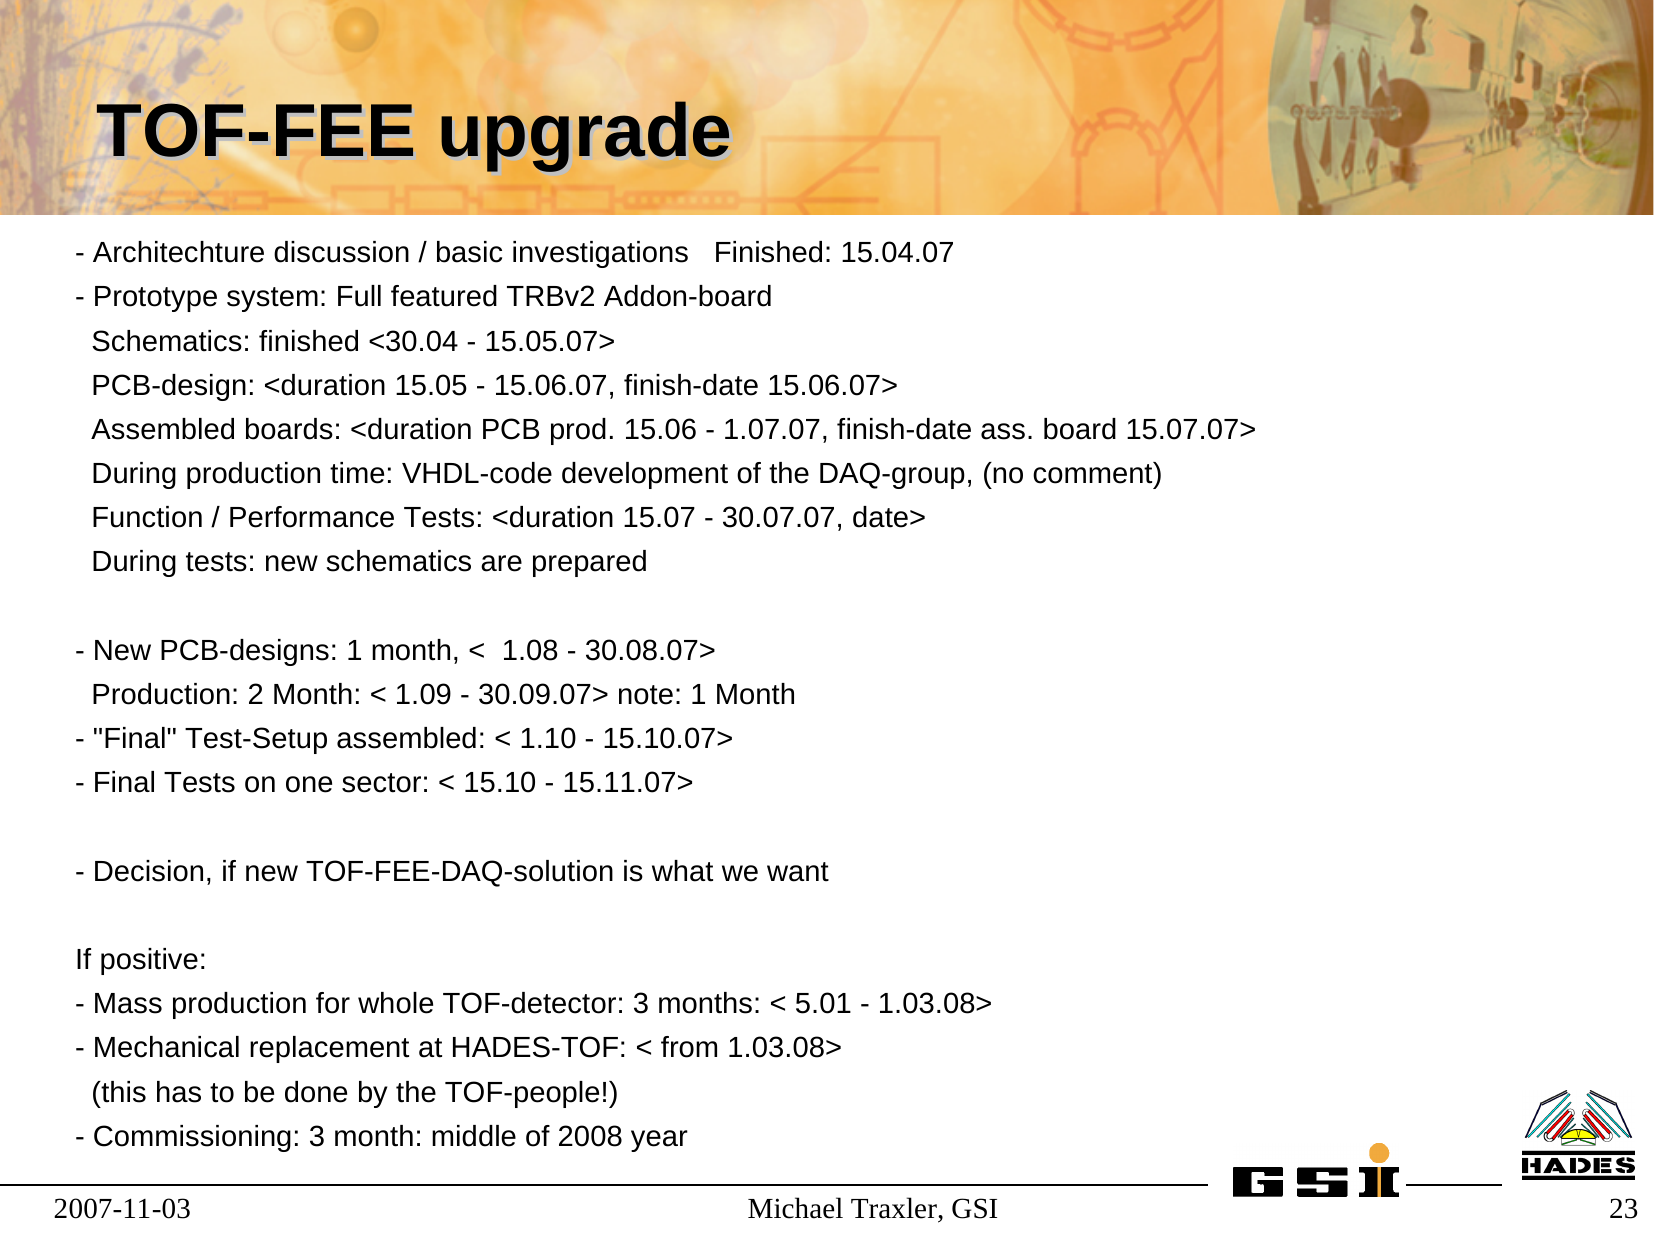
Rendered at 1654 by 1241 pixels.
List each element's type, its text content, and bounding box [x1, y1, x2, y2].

picture [1565, 1090, 1635, 1180]
title TOF-FEE upgrade [96, 34, 1502, 227]
picture [0, 0, 1654, 215]
list - Architechture discussion / basic investigations Finished: 15.04.07 - Prototype system: Full featured TRBv2 Addon-board Schematics: finished <30.04 - 15.05.07> PCB-design: <duration 15.05 - 15.06.07, finish-date 15.06.07> Assembled boards: <duration PCB prod. 15.06 - 1.07.07, finish-date ass. board 15.07.07> During production time: VHDL-code development of the DAQ-group, (no comment) Function / Performance Tests: <duration 15.07 - 30.07.07, date> During tests: new schematics are prepared - New PCB-designs: 1 month, < 1.08 - 30.08.07> Production: 2 Month: < 1.09 - 30.09.07> note: 1 Month - "Final" Test-Setup assembled: < 1.10 - 15.10.07> - Final Tests on one sector: < 15.10 - 15.11.07> - Decision, if new TOF-FEE-DAQ-solution is what we want If positive: - Mass production for whole TOF-detector: 3 months: < 5.01 - 1.03.08> - Mechanical replacement at HADES-TOF: < from 1.03.08> (this has to be done by the TOF-people!) - Commissioning: 3 month: middle of 2008 year [0, 236, 1565, 1197]
